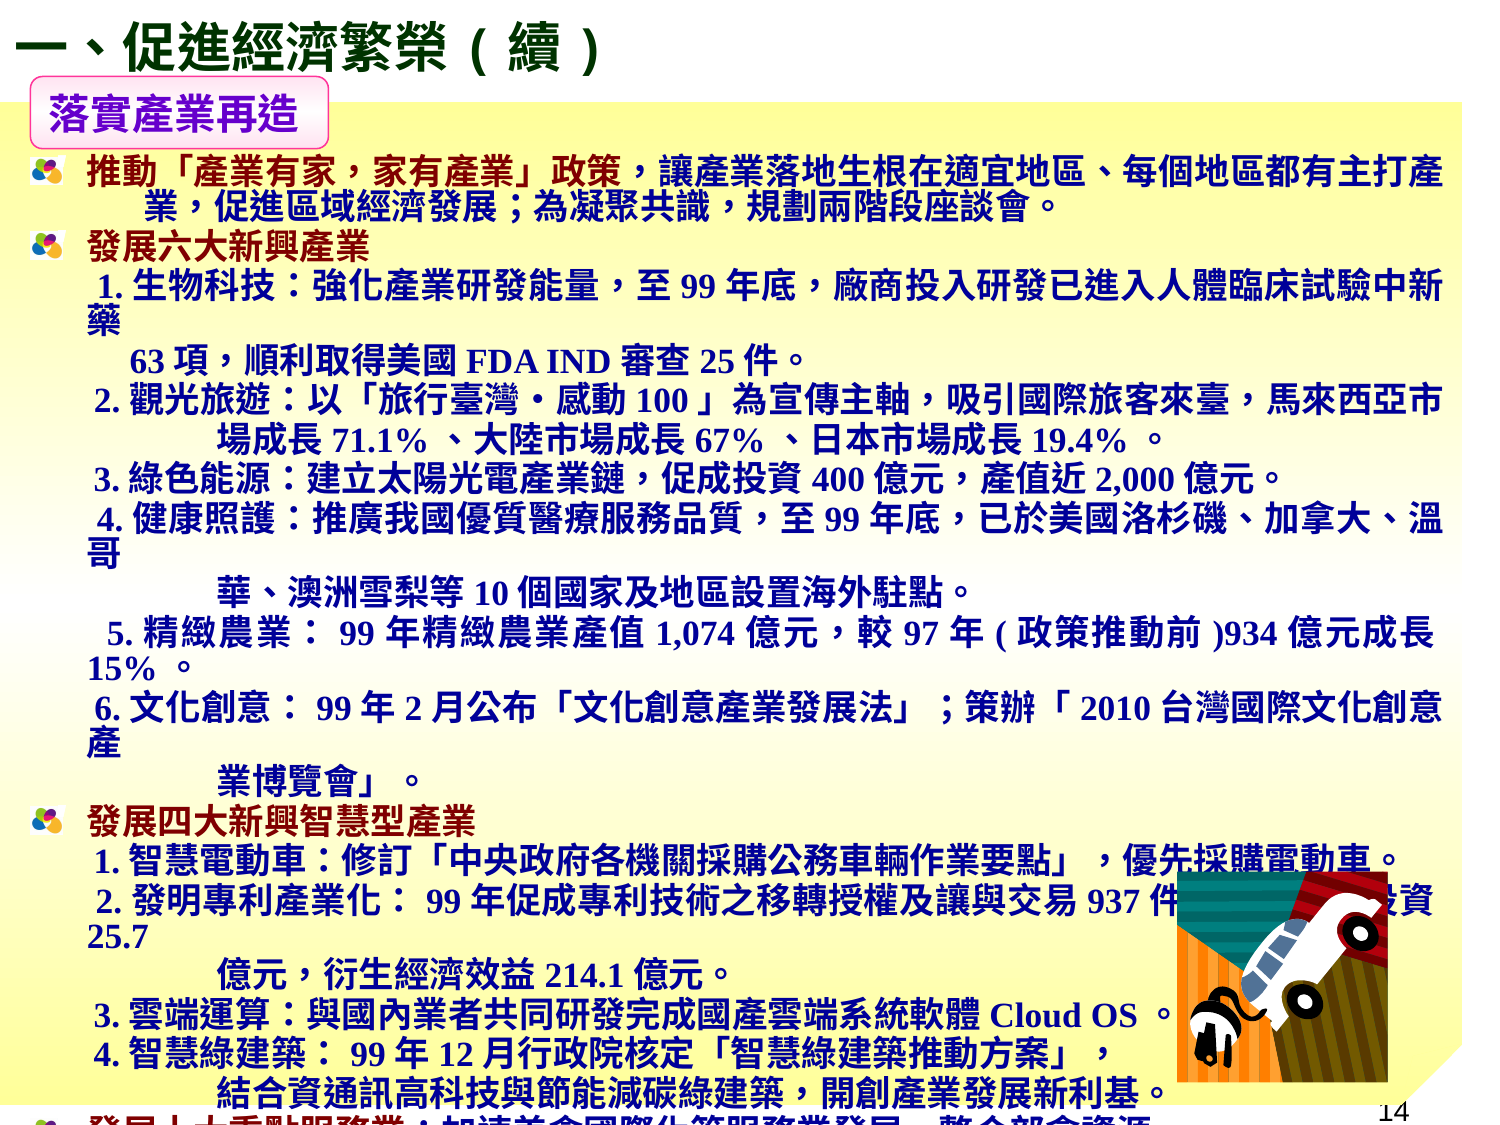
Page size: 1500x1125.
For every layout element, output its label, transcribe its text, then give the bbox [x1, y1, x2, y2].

text_box [721, 1078, 765, 1106]
text_box [380, 1082, 386, 1106]
text_box [659, 1097, 665, 1106]
text_box 一、促進經濟繁榮(續) [14, 12, 656, 99]
text_box [1006, 1087, 1011, 1095]
text_box [459, 1078, 471, 1106]
text_box [321, 101, 1463, 1048]
text_box 推動「產業有家，家有產業」政策，讓產業落地生根在適宜地區、每個地區都有主打產業，促進區域經濟發展；為凝聚共識，規劃兩階段座談會。 發展六大新興產業 1.生物科技：強化產業研發能量，至99年底，廠商投入研發已進入人體臨床試驗中新藥 63項，順利取得美國FDA IND審查25件。 2.觀光旅遊：以「旅行臺灣‧感動100」為宣傳主軸，吸引國際旅客來臺，馬來西亞市 場成長71.1%、大陸市場成長67%、日本市場成長19.4%。 3.綠色能源：建立太陽光電產業鏈，促成投資400億元，產值近2,000億元。 4.健康照護：推廣我國優質醫療服務品質，至99年底，已於美國洛杉磯、加拿大、溫哥 華、澳洲雪梨等10個國家及地區設置海外駐點。 5.精緻農業：99年精緻農業產值1,074億元，較97年(政策推動前)934億元成長15%。 6.文化創意：99年2月公布「文化創意產業發展法」；策辦「2010台灣國際文化創意產 業博覽會」。 發展四大新興智慧型產業 1.智慧電動車：修訂「中央政府各機關採購公務車輛作業要點」，優先採購電動車。 2.發明專利產業化：99年促成專利技術之移轉授權及讓與交易937件，帶動民間投資25.7 億元，衍生經濟效益214.1億元。 3.雲端運算：與國內業者共同研發完成國產雲端系統軟體Cloud OS。 4.智慧綠建築：99年12月行政院核定「智慧綠建築推動方案」， 結合資通訊高科技與節能減碳綠建築，開創產業發展新利基。 發展十大重點服務業：加速美食國際化等服務業發展，整合部會資源， 研擬行動計畫，具體落實。 [16, 149, 1459, 1078]
text_box [222, 1078, 307, 1106]
text_box [491, 1078, 510, 1106]
text_box [760, 1078, 768, 1094]
text_box [897, 1100, 910, 1106]
text_box [301, 1078, 376, 1106]
text_box [549, 1082, 555, 1106]
text_box [517, 1081, 528, 1097]
text_box [1080, 1078, 1097, 1106]
text_box [946, 1078, 974, 1106]
text_box [704, 1078, 721, 1106]
text_box [1024, 1078, 1041, 1106]
text_box [559, 1078, 630, 1106]
text_box [508, 1080, 519, 1097]
text_box [236, 1099, 244, 1104]
text_box [263, 1098, 277, 1104]
text_box [579, 1078, 590, 1085]
text_box [401, 1097, 422, 1106]
text_box [1003, 1096, 1009, 1106]
text_box [1045, 1078, 1056, 1106]
text_box [1057, 1078, 1076, 1106]
text_box [980, 1078, 1002, 1106]
text_box [525, 1078, 541, 1106]
text_box [1101, 1078, 1119, 1106]
text_box [1124, 1078, 1500, 1125]
text_box [1055, 1092, 1060, 1106]
text_box [389, 1078, 436, 1106]
text_box [265, 1083, 275, 1087]
text_box [650, 1078, 692, 1106]
text_box [691, 1092, 700, 1106]
text_box [619, 1085, 632, 1106]
text_box [684, 1078, 703, 1094]
text_box [0, 101, 228, 1106]
picture [1177, 871, 1388, 1083]
text_box [827, 1078, 849, 1106]
text_box [853, 1078, 864, 1106]
text_box [861, 1078, 884, 1106]
text_box [769, 1078, 823, 1106]
text_box [512, 1101, 524, 1106]
text_box [475, 1078, 486, 1106]
text_box [484, 1093, 493, 1099]
text_box [970, 1095, 982, 1106]
text_box [634, 1078, 647, 1106]
text_box [888, 1078, 907, 1106]
text_box [973, 1078, 985, 1094]
text_box [911, 1078, 942, 1106]
text_box 落實產業再造 [30, 76, 329, 149]
text_box [440, 1078, 455, 1106]
